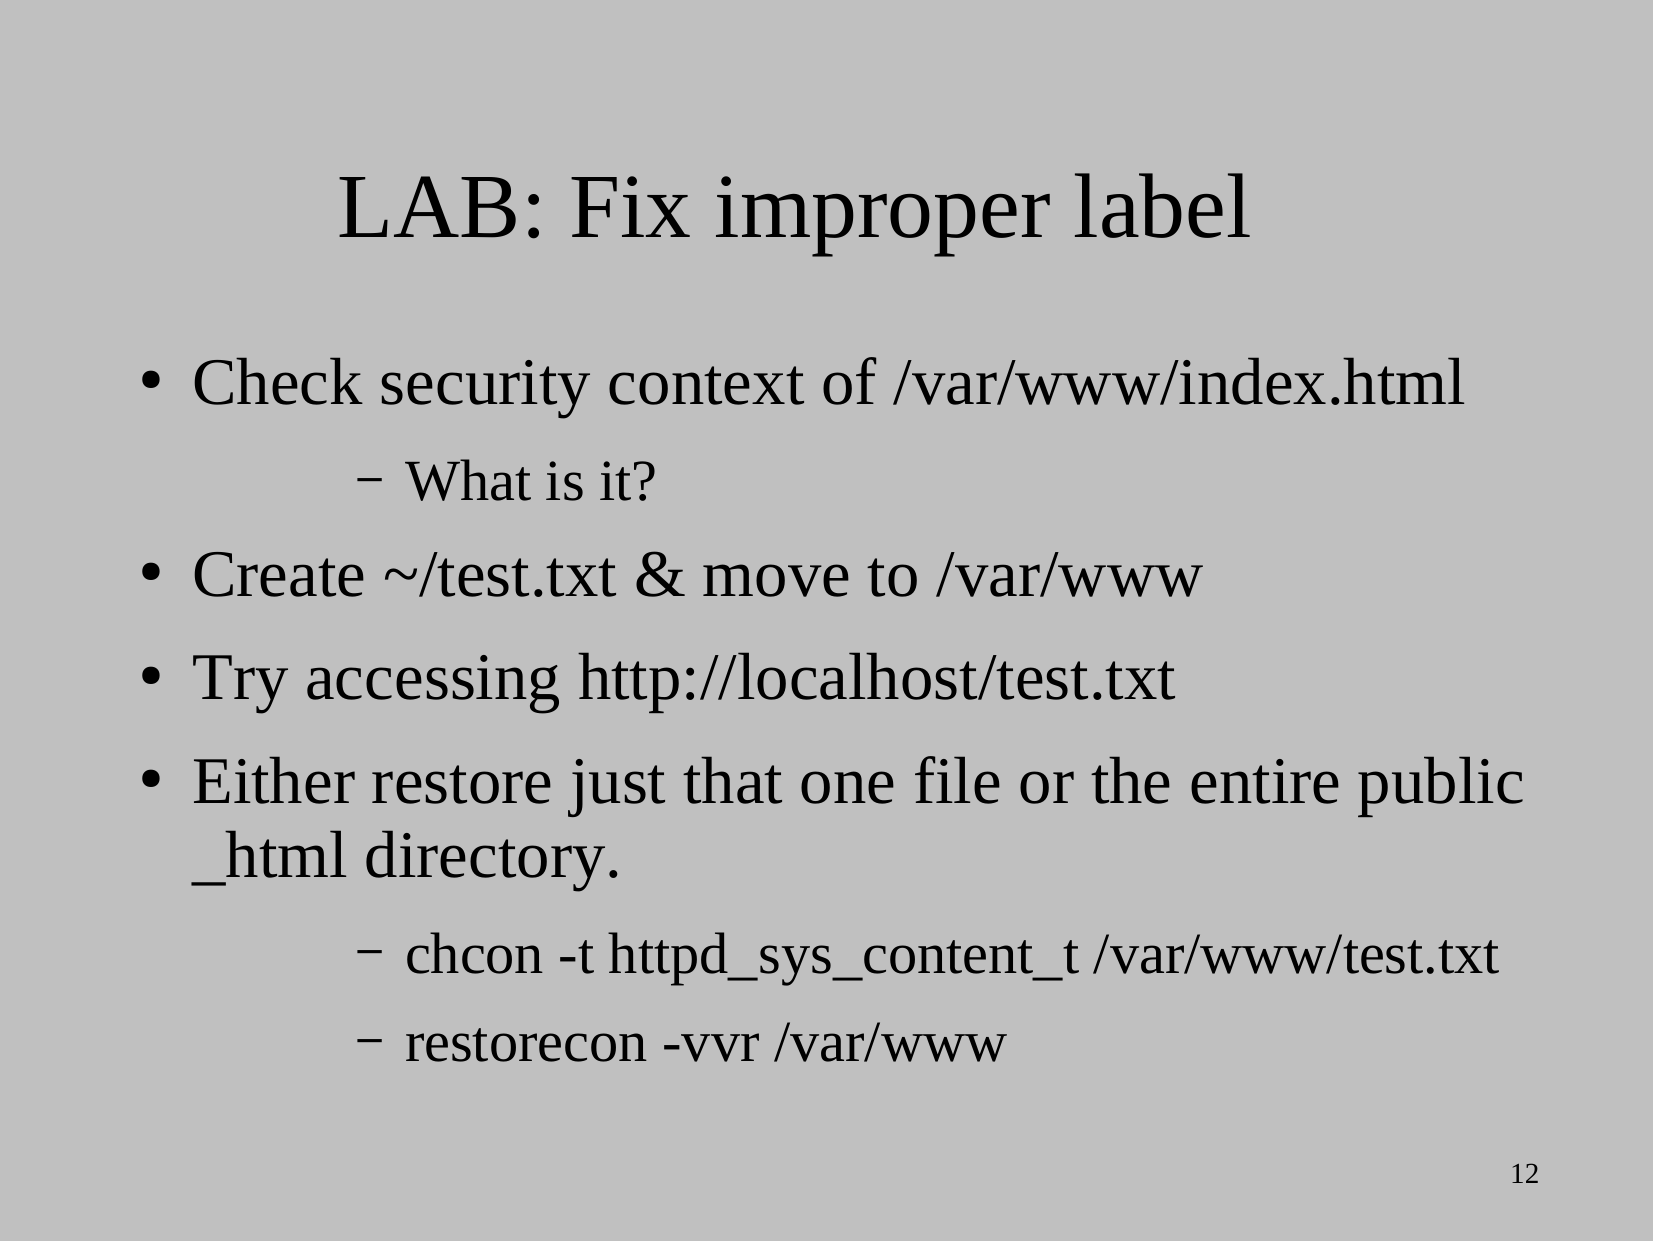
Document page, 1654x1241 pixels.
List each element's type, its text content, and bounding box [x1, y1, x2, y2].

list Check security context of /var/www/index.html What is it? Create ~/test.txt & move to /var/www Try accessing http://localhost/test.txt Either restore just that one file or the entire public _html directory. chcon -t httpd_sys_content_t /var/www/test.txt restorecon -vvr /var/www [121, 344, 1534, 1127]
title LAB: Fix improper label [312, 102, 1279, 310]
